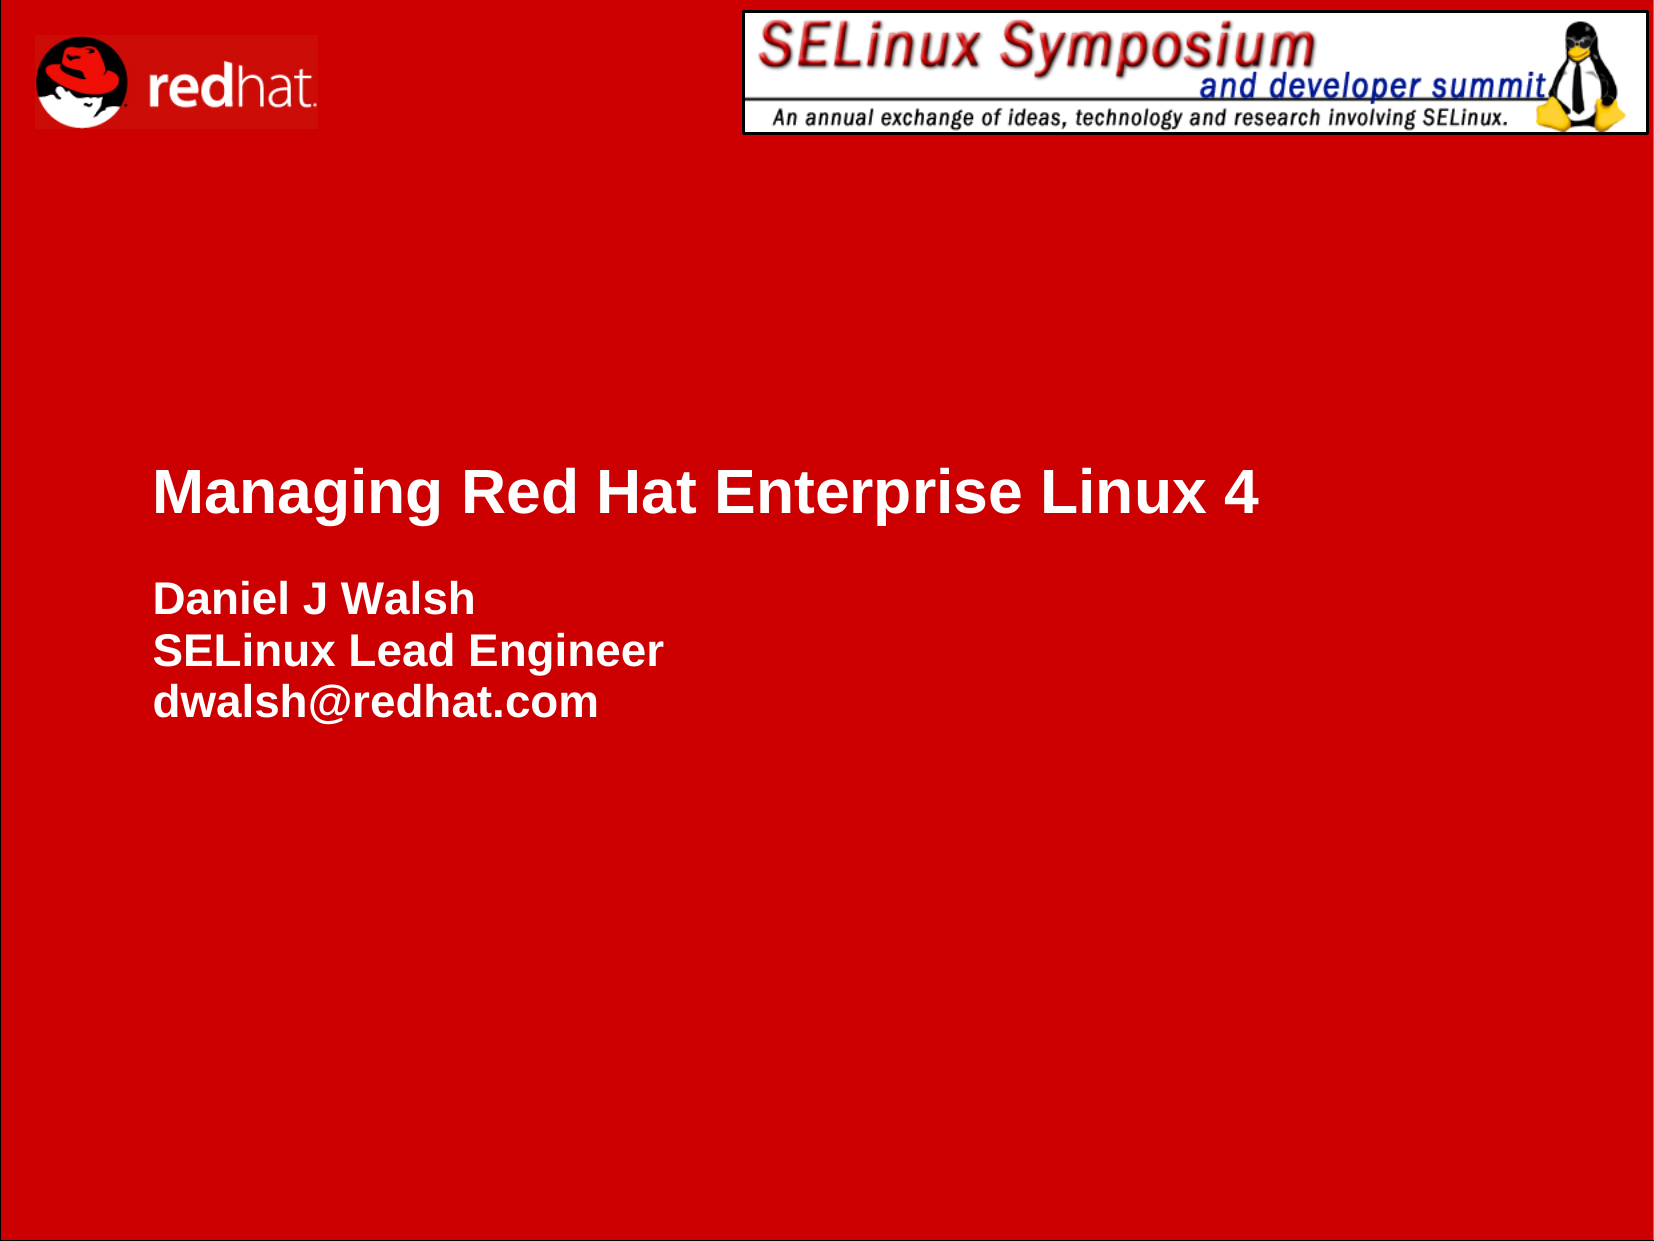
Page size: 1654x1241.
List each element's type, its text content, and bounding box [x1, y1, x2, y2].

picture [35, 35, 318, 129]
text_box Managing Red Hat Enterprise Linux 4 Daniel J Walsh SELinux Lead Engineer dwalsh@redhat.com [152, 457, 1336, 908]
picture [745, 13, 1646, 132]
text_box [148, 640, 474, 879]
